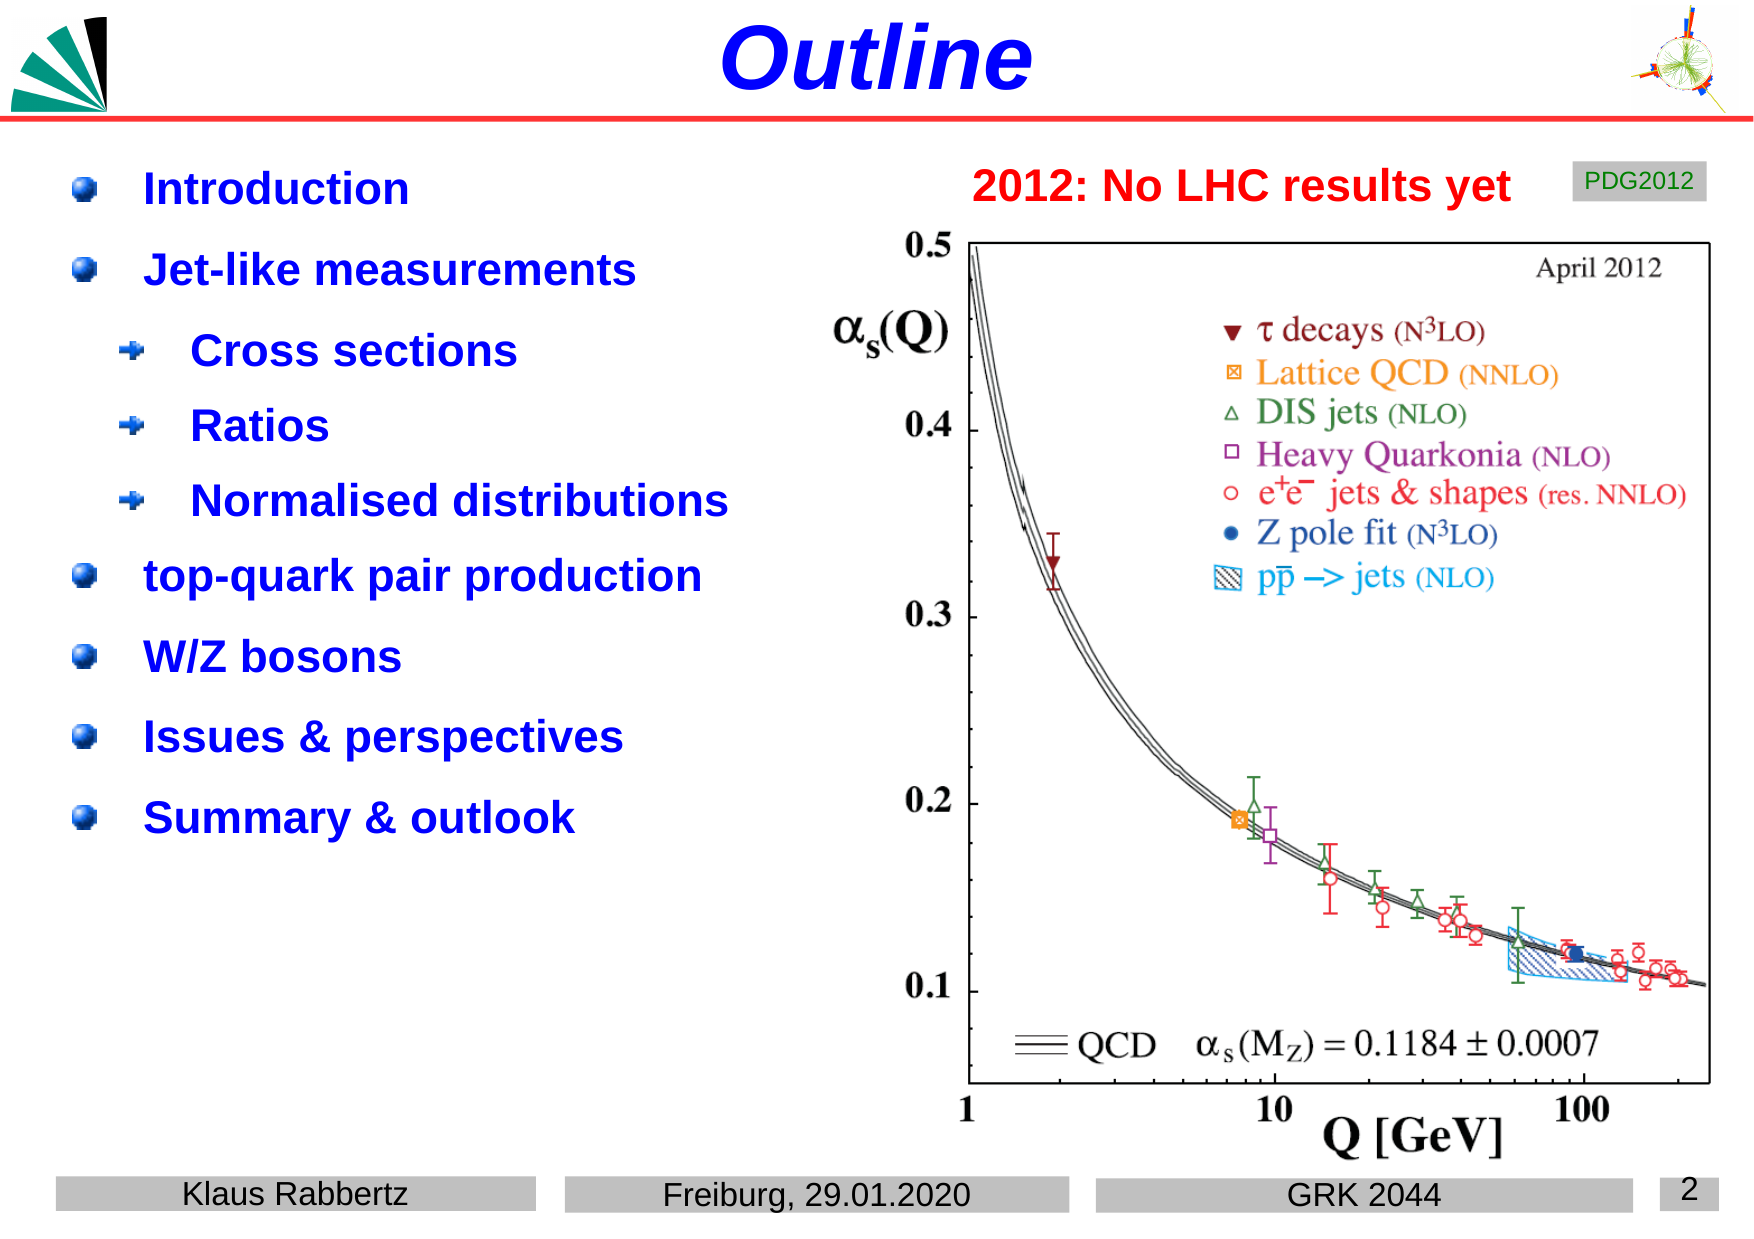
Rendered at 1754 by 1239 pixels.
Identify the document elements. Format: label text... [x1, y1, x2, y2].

text_box 2012: No LHC results yet [960, 153, 1524, 217]
picture [827, 224, 1722, 1165]
title Outline [124, 0, 1630, 116]
list Introduction Jet-like measurements Cross sections Ratios Normalised distributions top-quark pair production W/Z bosons Issues & perspectives Summary & outlook [60, 163, 823, 1146]
picture [11, 17, 107, 113]
text_box PDG2012 [1572, 161, 1707, 202]
picture [1631, 5, 1739, 113]
